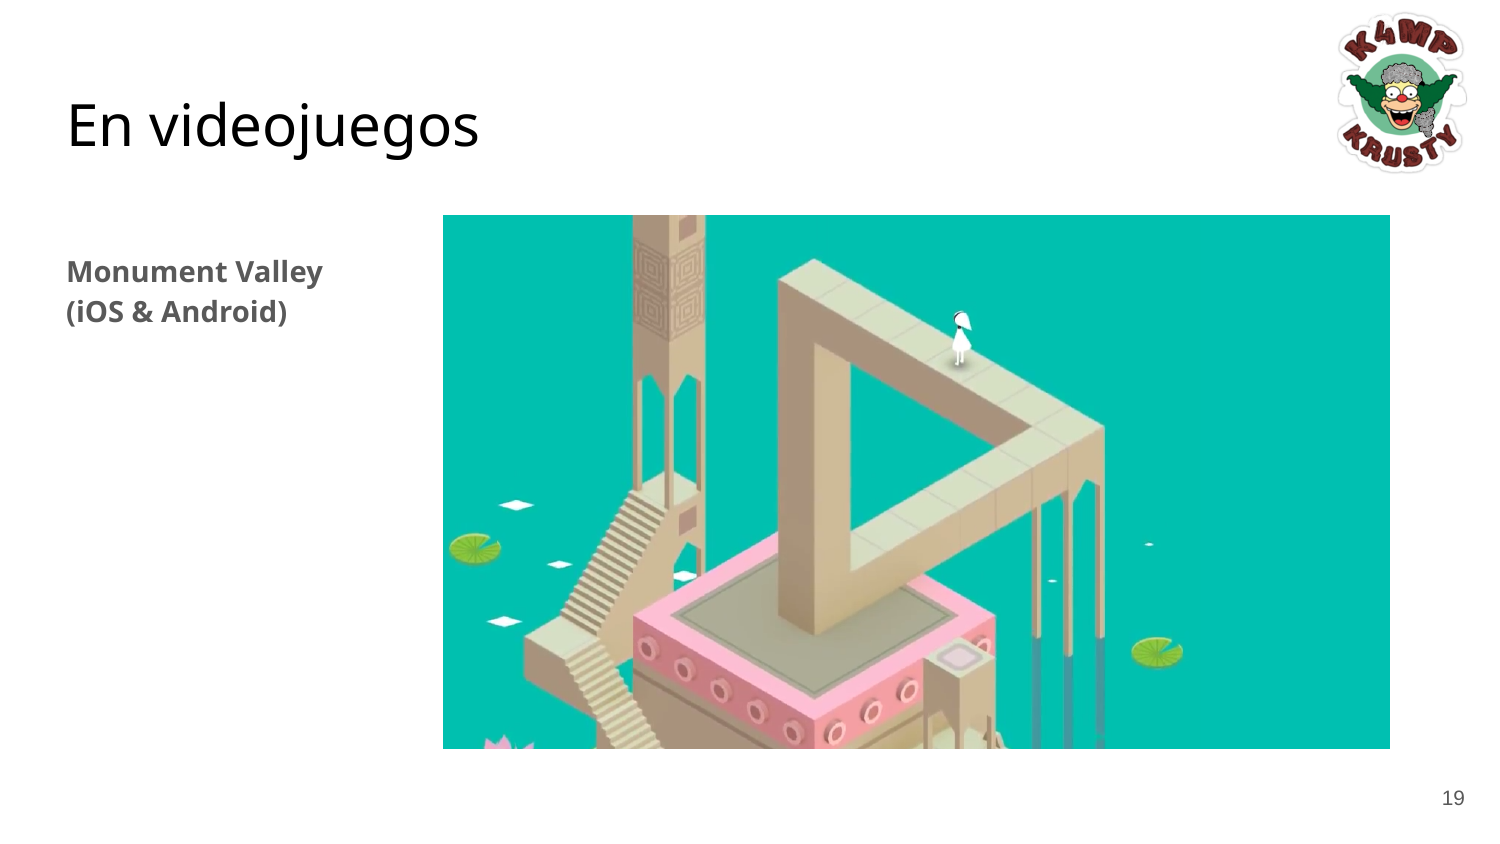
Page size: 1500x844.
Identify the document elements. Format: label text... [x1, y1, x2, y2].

list Monument Valley (iOS & Android) [51, 233, 381, 306]
picture [1316, 10, 1488, 175]
slide_number 1 [1389, 764, 1480, 830]
picture [443, 215, 1390, 749]
title En videojuegos [51, 72, 1449, 167]
